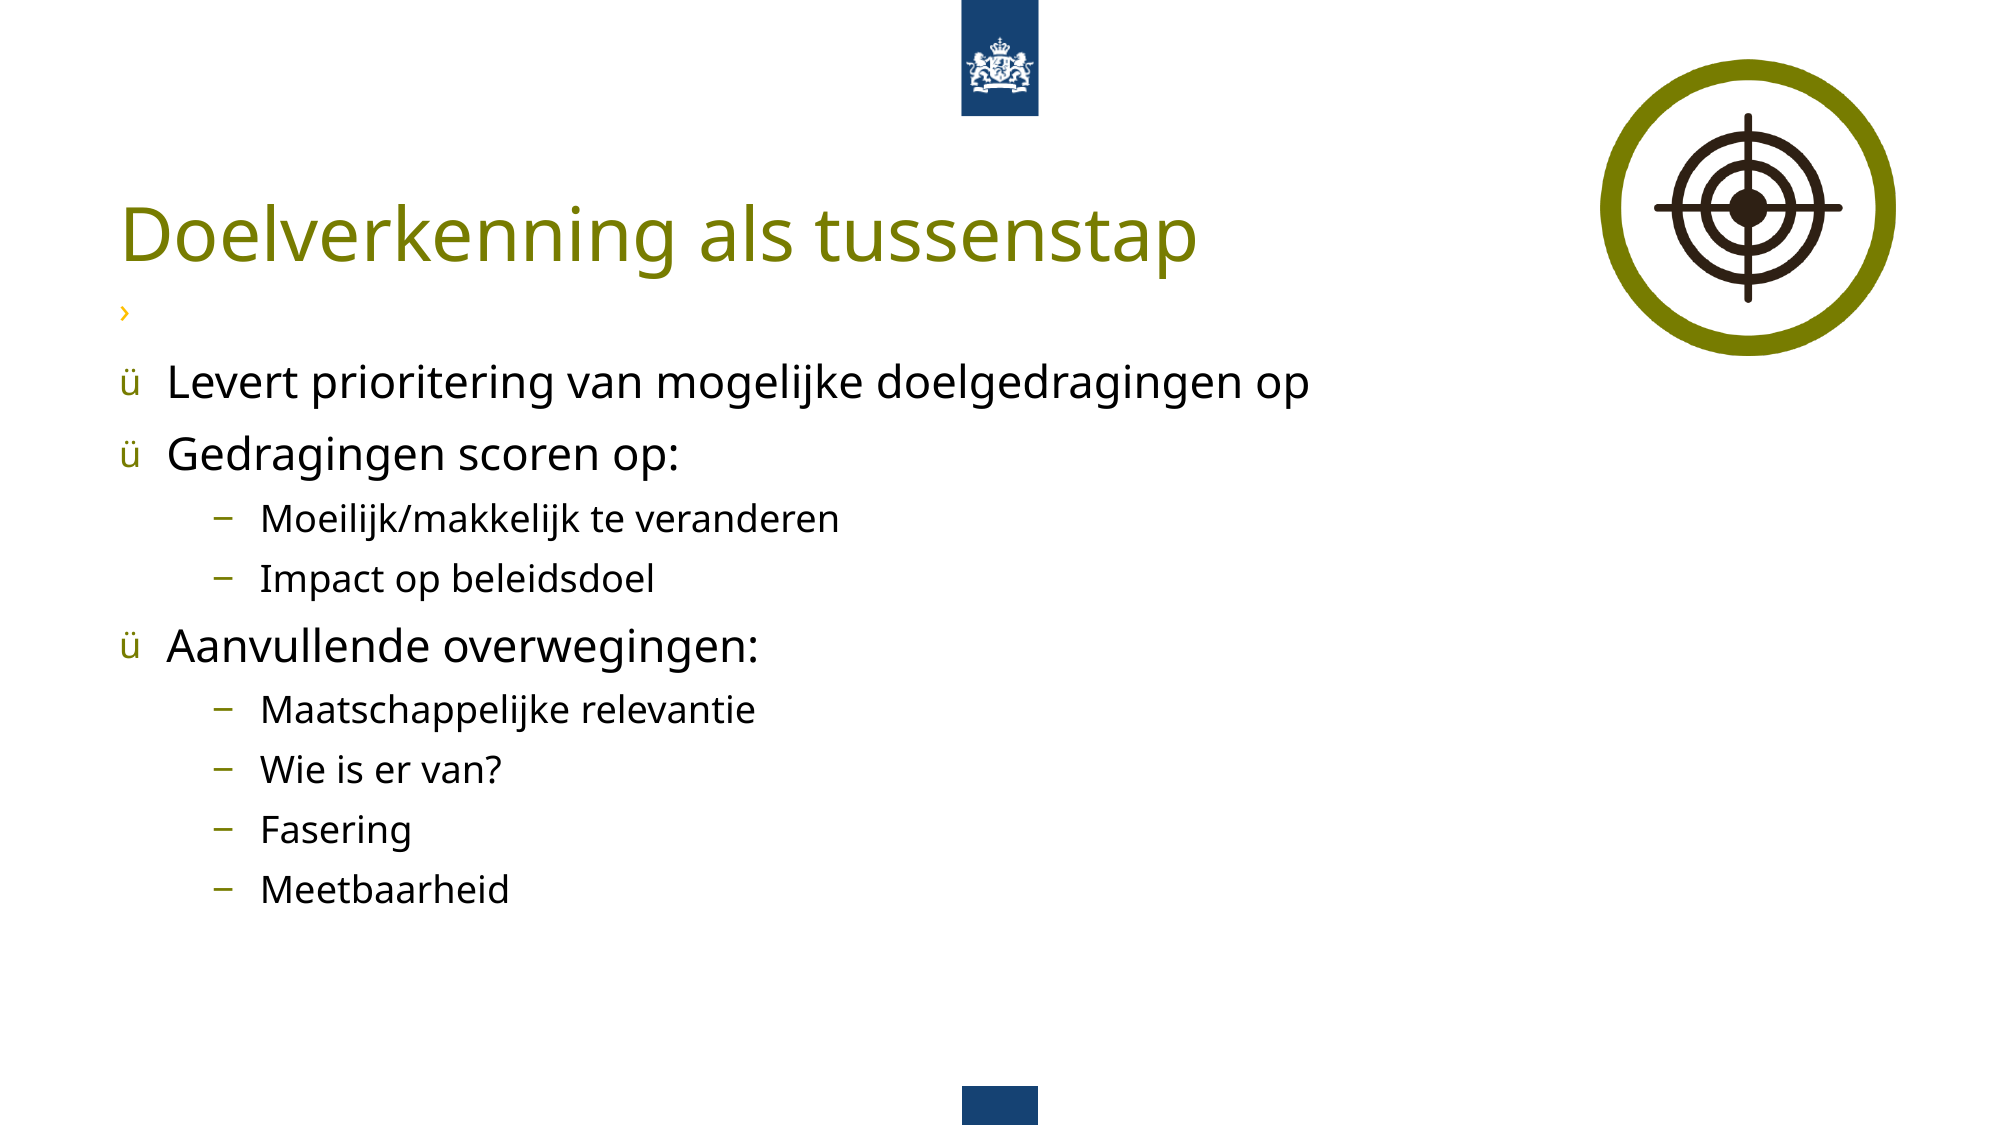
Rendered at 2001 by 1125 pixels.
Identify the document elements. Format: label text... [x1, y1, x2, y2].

picture [1600, 59, 1896, 356]
list Levert prioritering van mogelijke doelgedragingen op Gedragingen scoren op: Moeilijk/makkelijk te veranderen Impact op beleidsdoel Aanvullende overwegingen: Maatschappelijke relevantie Wie is er van? Fasering Meetbaarheid [104, 286, 1897, 921]
title Doelverkenning als tussenstap [104, 129, 1600, 286]
